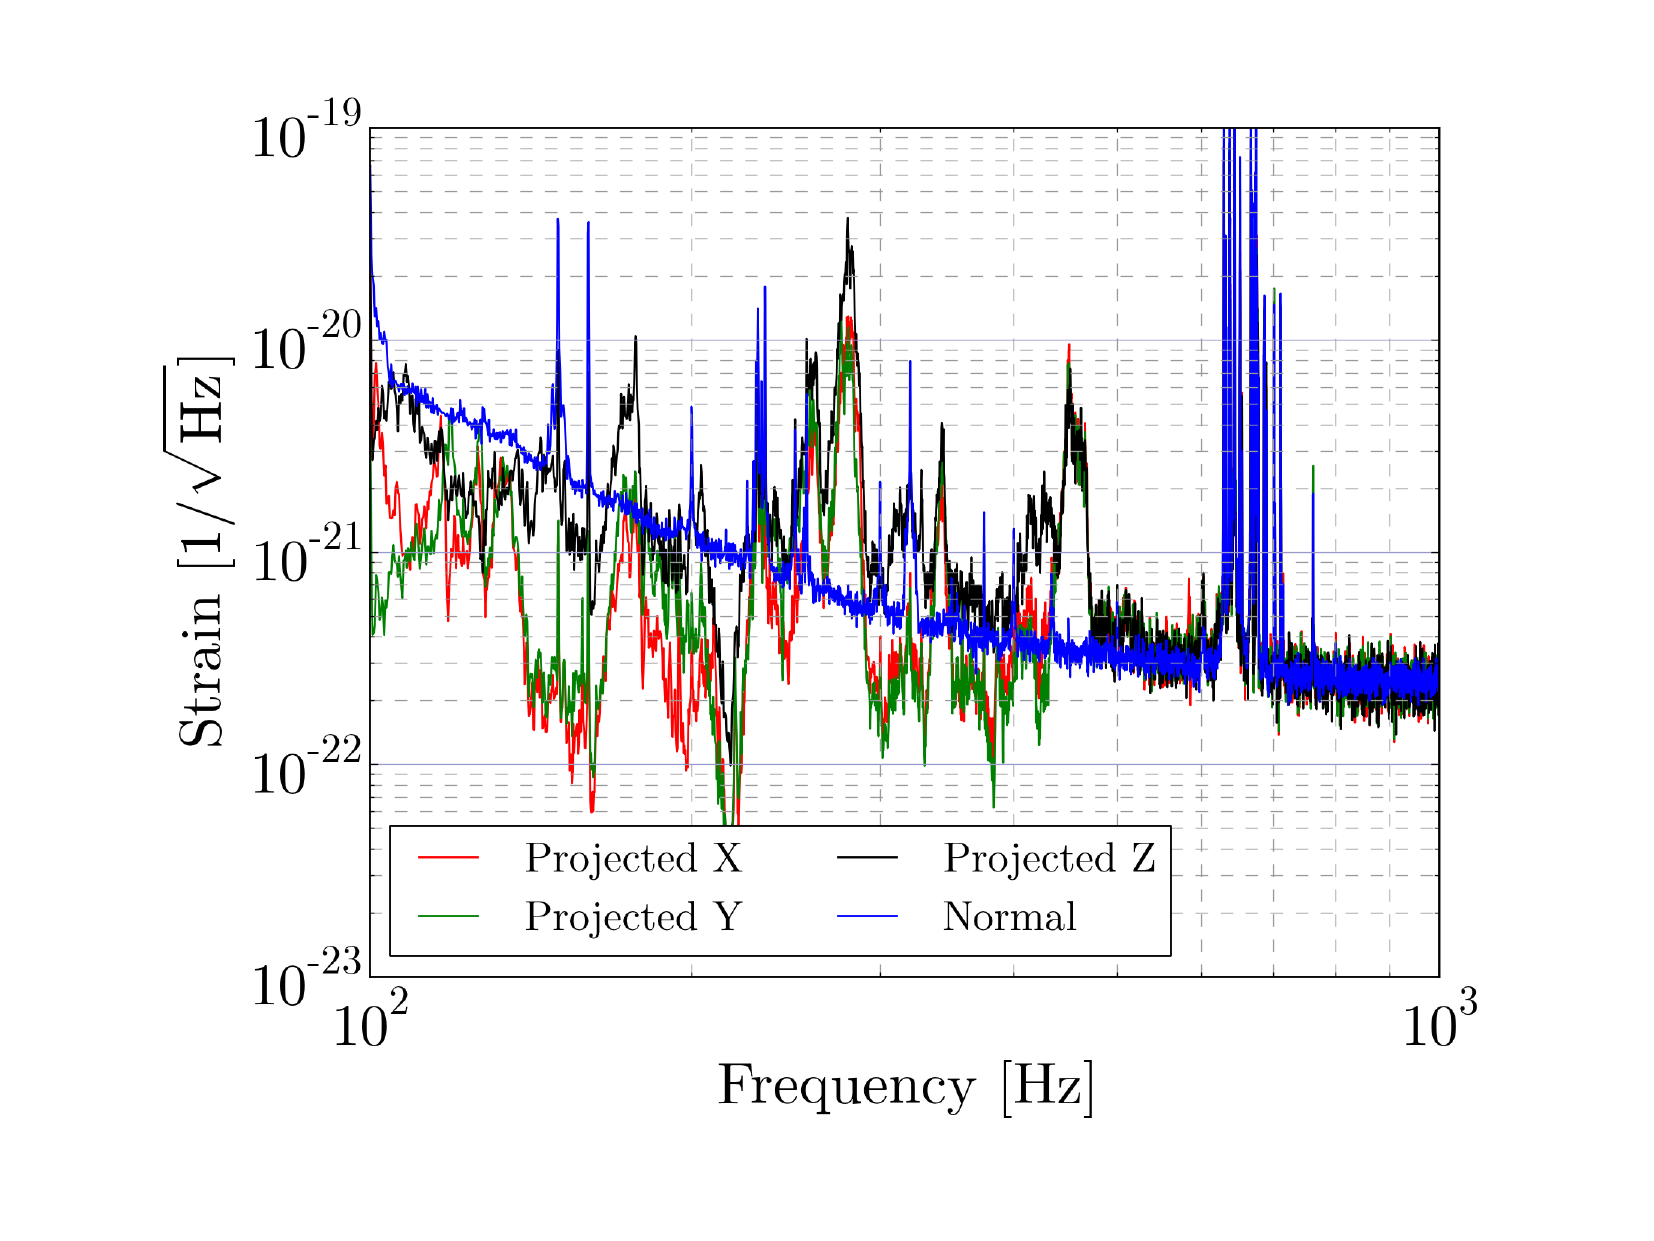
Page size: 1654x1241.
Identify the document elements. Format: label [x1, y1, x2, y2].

picture [141, 82, 1492, 1133]
